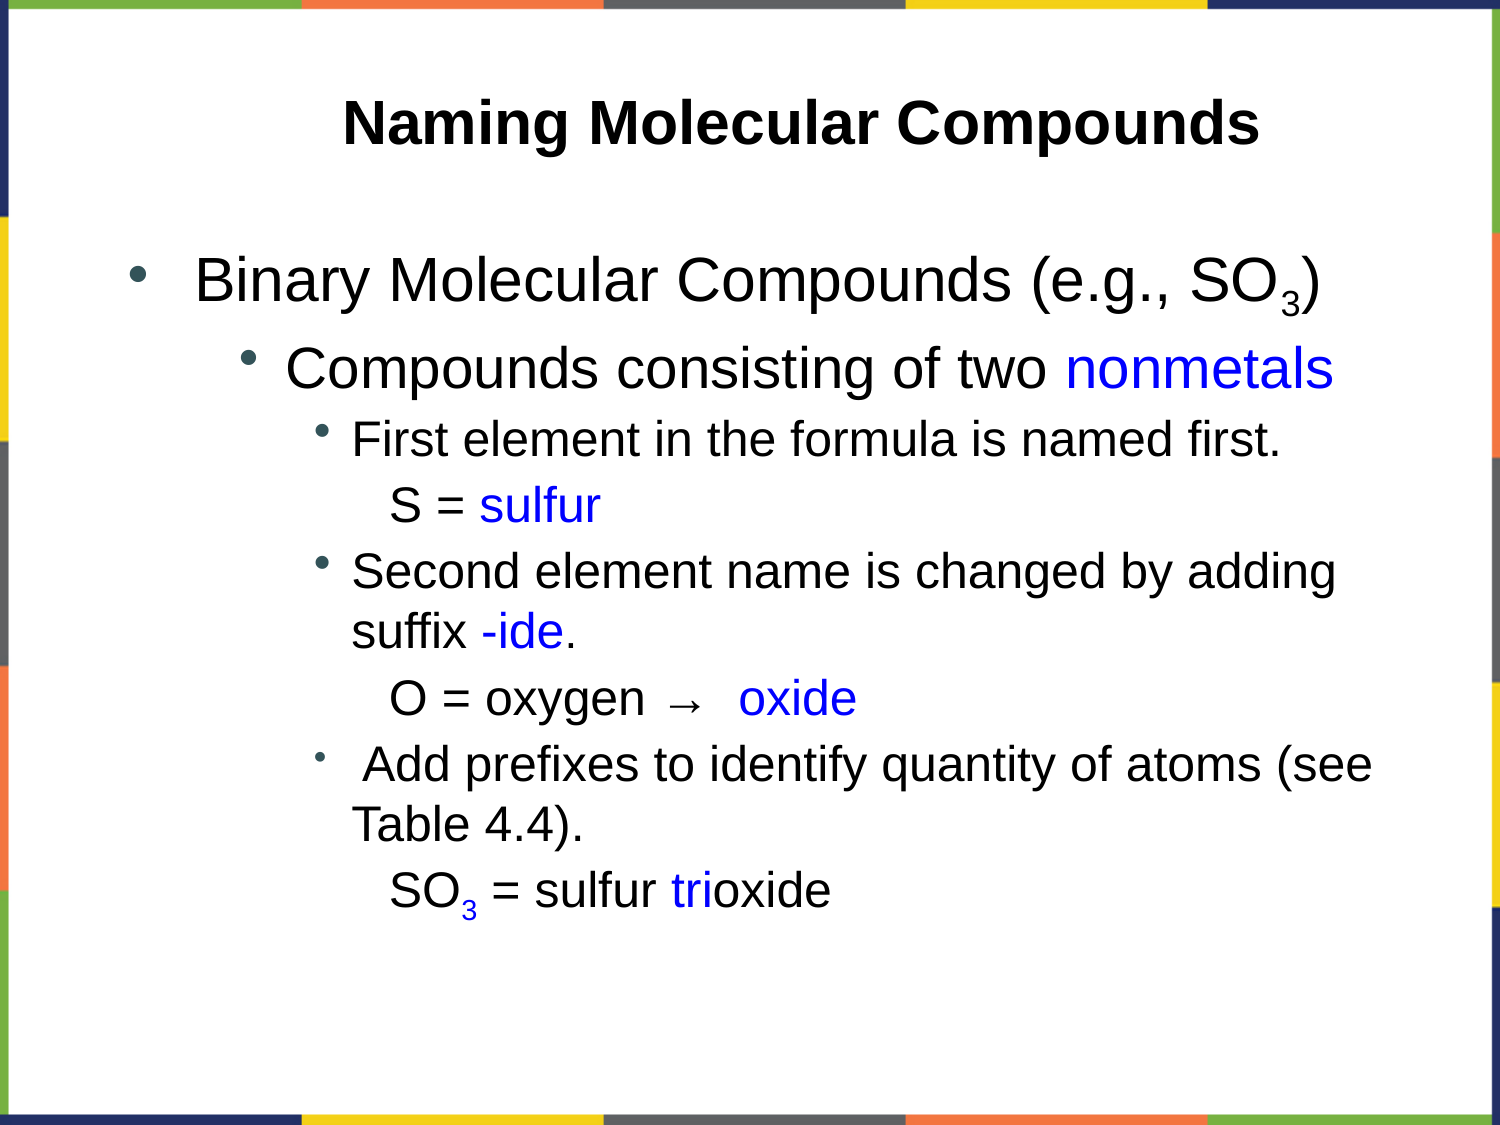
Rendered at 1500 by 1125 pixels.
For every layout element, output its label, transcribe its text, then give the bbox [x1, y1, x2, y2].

list Naming Molecular Compounds Binary Molecular Compounds (e.g., SO3) Compounds consisting of two nonmetals First element in the formula is named first. S = sulfur Second element name is changed by adding suffix -ide. O = oxygen → oxide Add prefixes to identify quantity of atoms (see Table 4.4). SO3 = sulfur trioxide [112, 75, 1426, 1021]
picture [0, 0, 1500, 1125]
